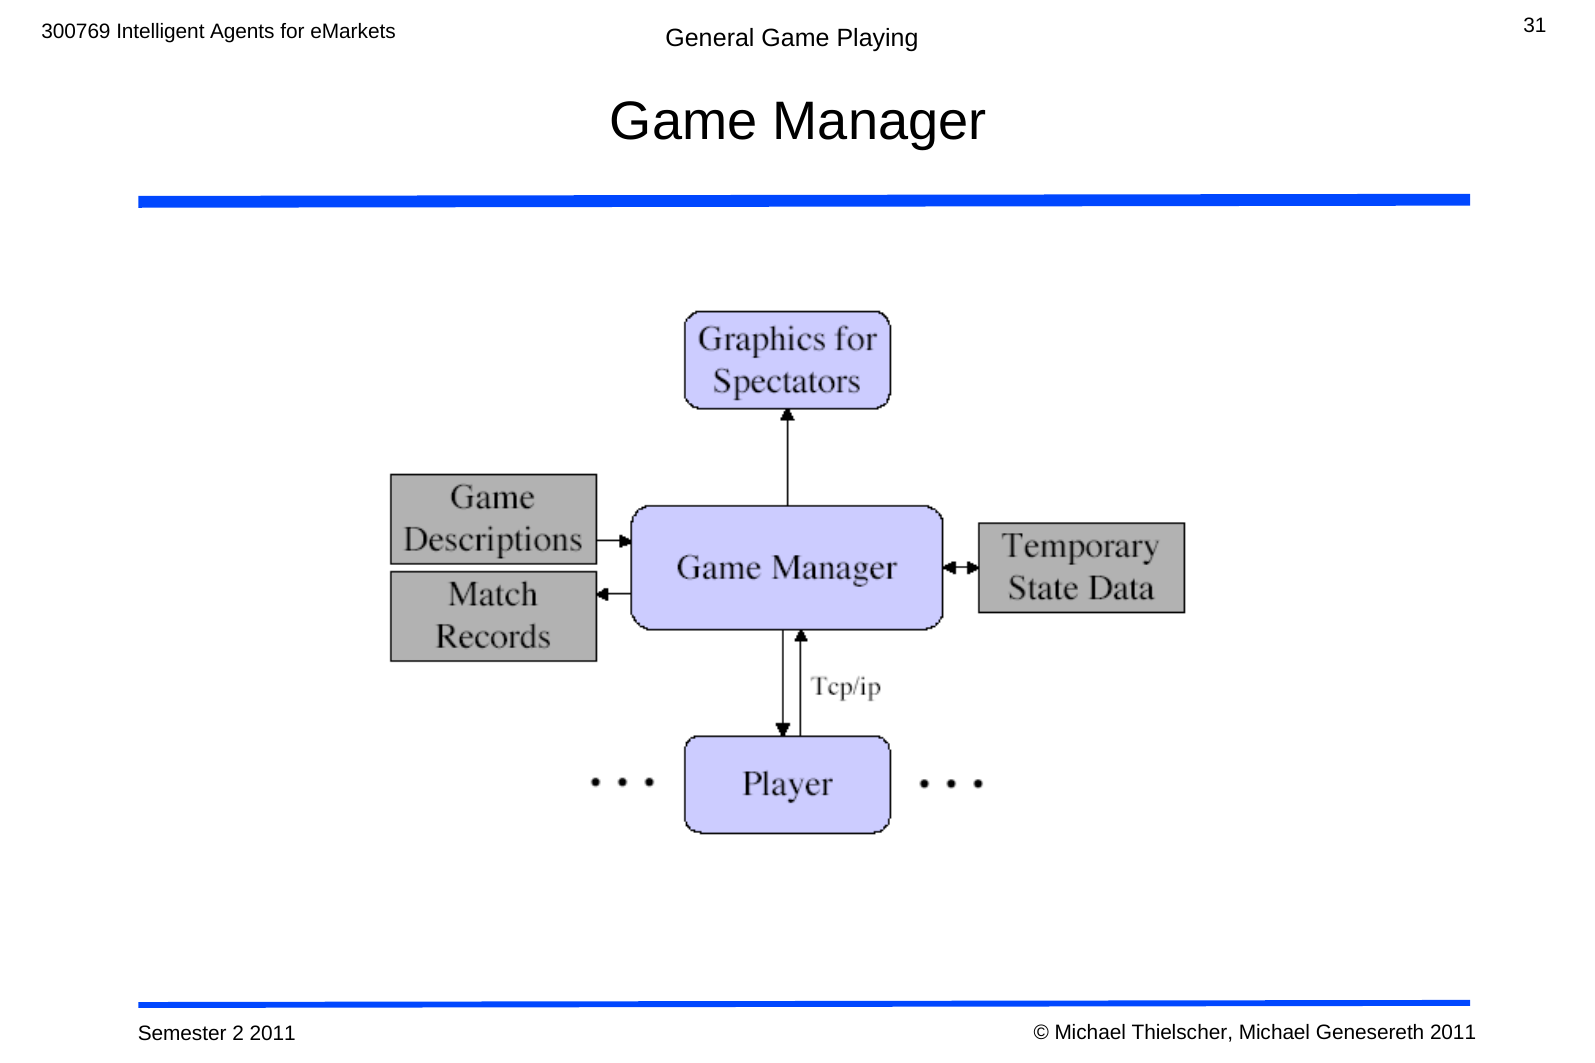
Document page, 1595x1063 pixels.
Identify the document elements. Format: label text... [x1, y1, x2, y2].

title Game Manager [114, 51, 1476, 190]
picture [343, 297, 1225, 858]
